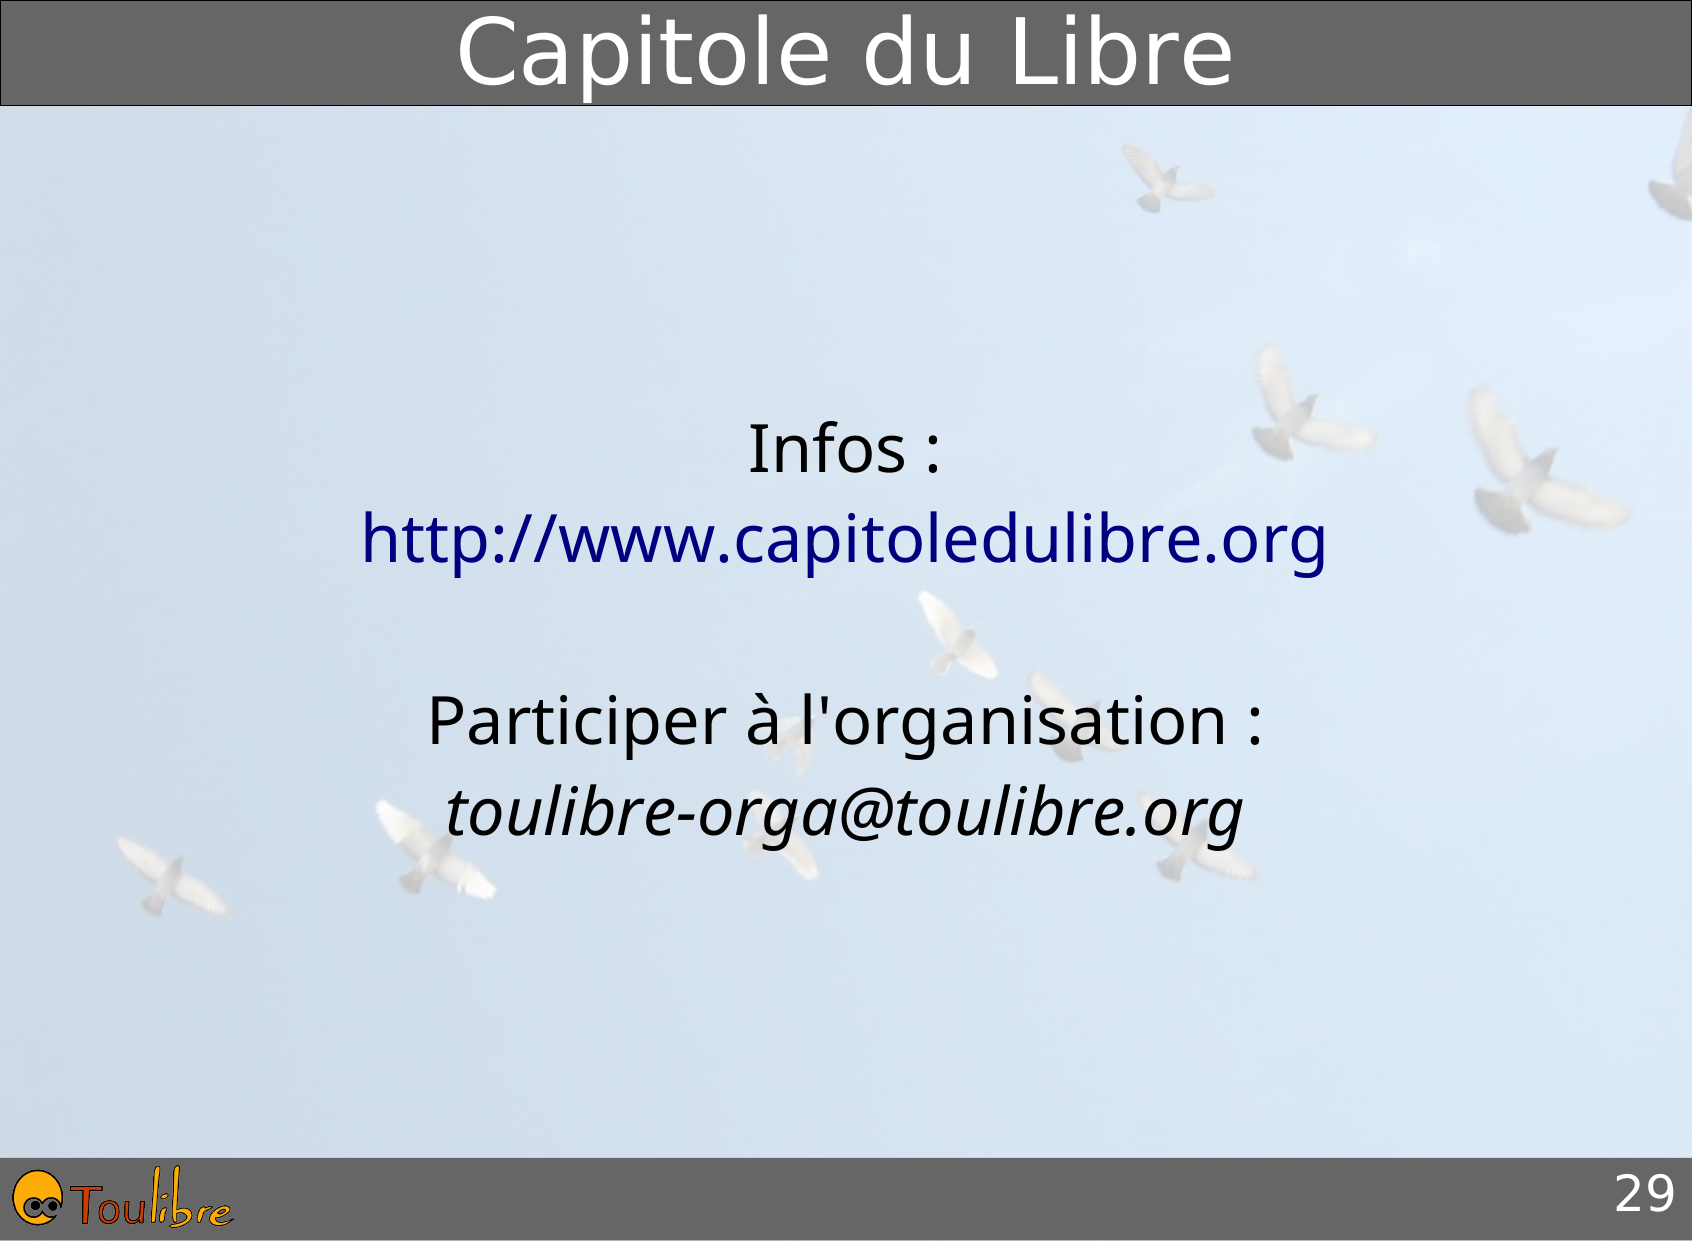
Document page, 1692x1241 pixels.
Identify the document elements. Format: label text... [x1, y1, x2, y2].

picture [12, 1165, 234, 1228]
title Capitole du Libre [0, 0, 1692, 107]
subtitle Infos : http://www.capitoledulibre.org Participer à l'organisation : toulibre-orga@toulibre.org [84, 146, 1608, 1109]
